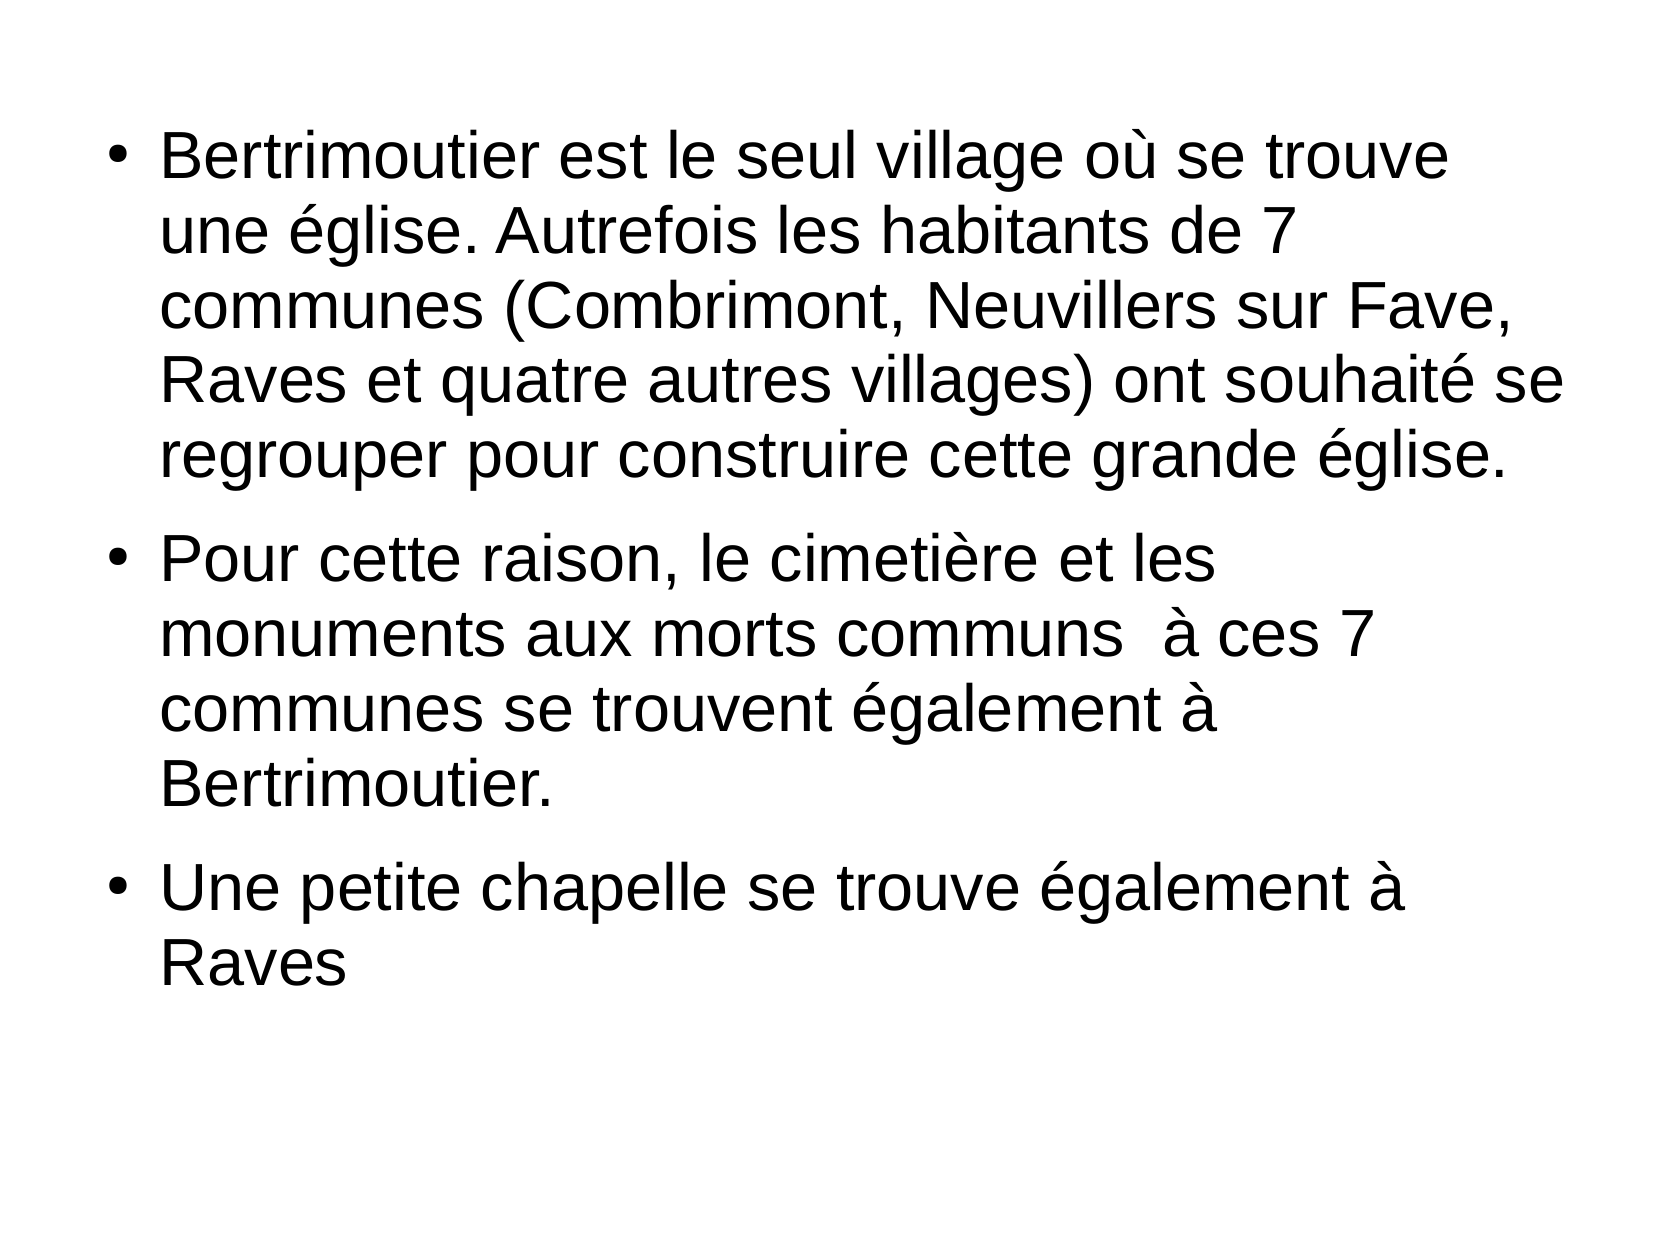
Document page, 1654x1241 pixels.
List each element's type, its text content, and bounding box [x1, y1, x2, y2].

list Bertrimoutier est le seul village où se trouve une église. Autrefois les habitants de 7 communes (Combrimont, Neuvillers sur Fave, Raves et quatre autres villages) ont souhaité se regrouper pour construire cette grande église. Pour cette raison, le cimetière et les monuments aux morts communs à ces 7 communes se trouvent également à Bertrimoutier. Une petite chapelle se trouve également à Raves [88, 118, 1577, 1034]
